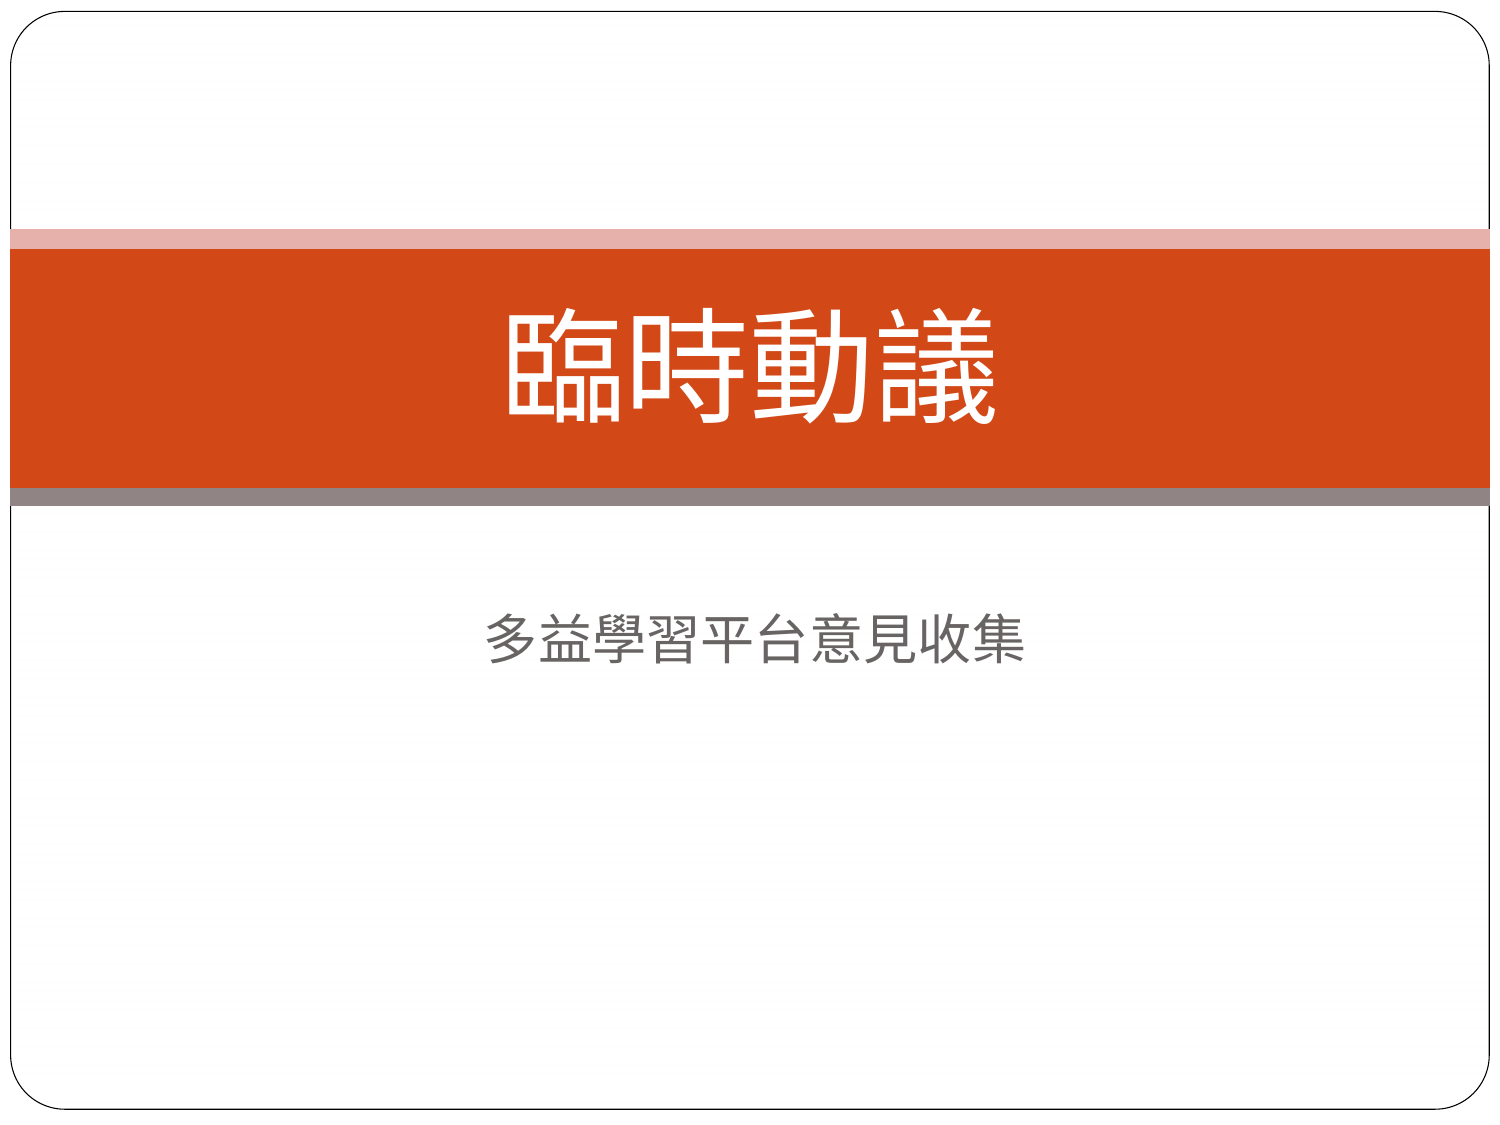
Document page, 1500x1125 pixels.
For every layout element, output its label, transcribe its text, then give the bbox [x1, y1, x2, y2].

subtitle 多益學習平台意見收集 [230, 597, 1281, 728]
title 臨時動議 [75, 247, 1426, 489]
